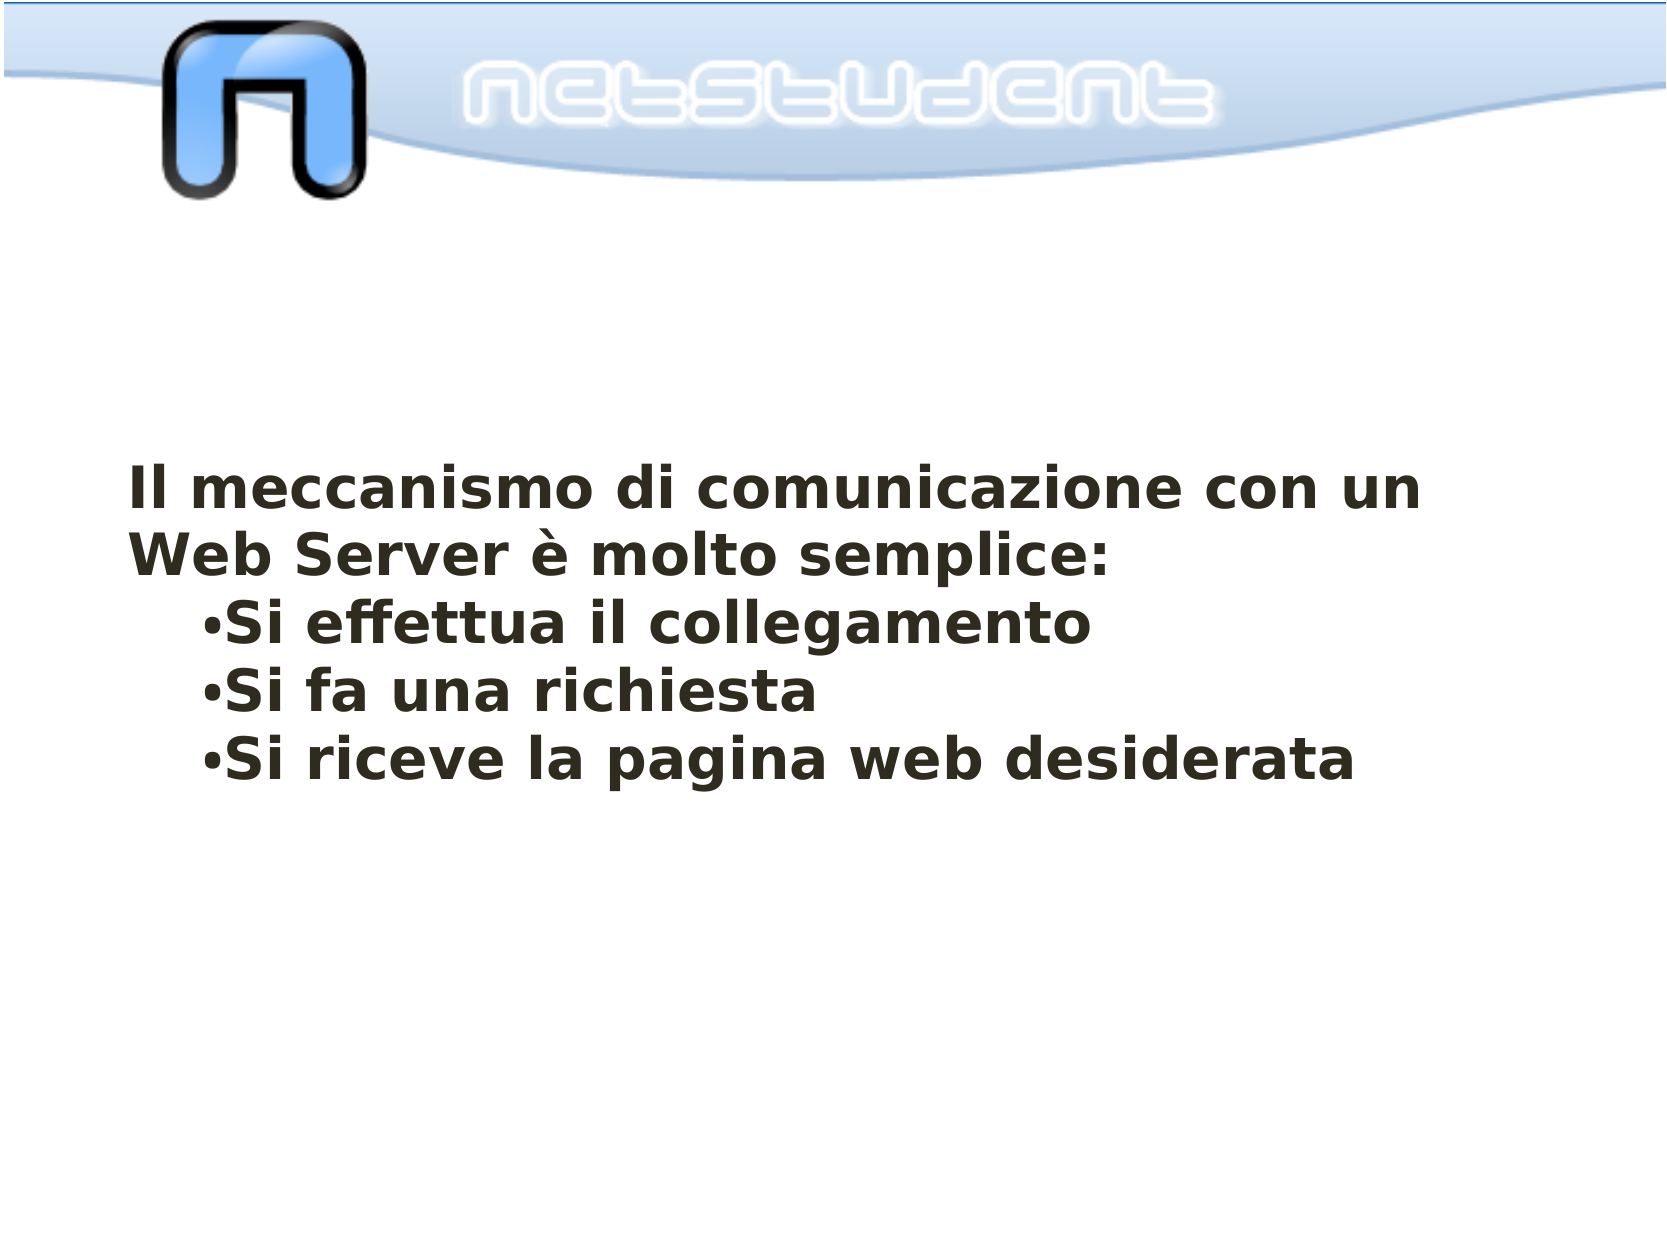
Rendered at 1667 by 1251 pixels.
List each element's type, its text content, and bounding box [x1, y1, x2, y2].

text_box Il meccanismo di comunicazione con un Web Server è molto semplice: Si effettua il collegamento Si fa una richiesta Si riceve la pagina web desiderata [112, 311, 1557, 1175]
picture [0, 0, 1667, 1251]
